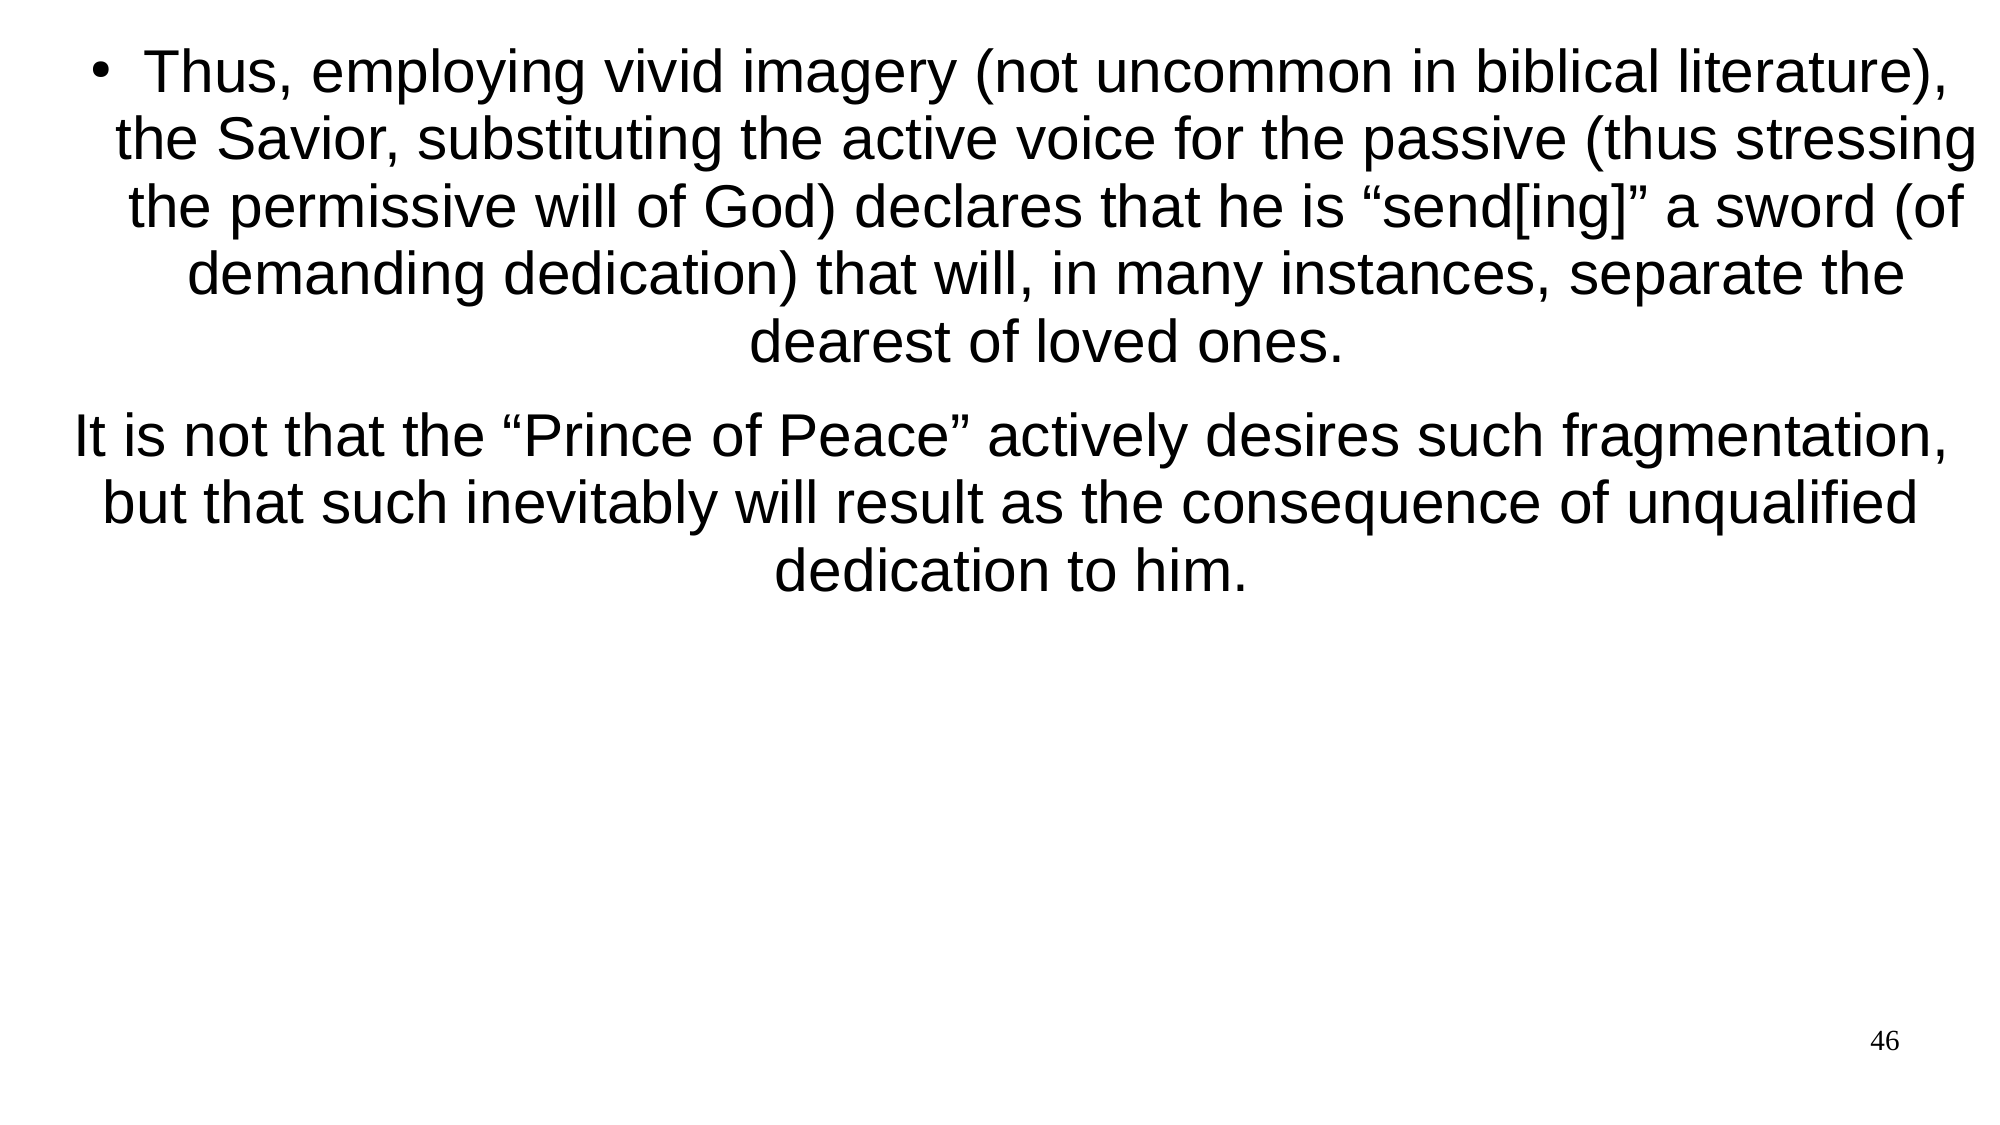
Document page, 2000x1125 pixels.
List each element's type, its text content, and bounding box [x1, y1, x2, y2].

list Thus, employing vivid imagery (not uncommon in biblical literature), the Savior, substituting the active voice for the passive (thus stressing the permissive will of God) declares that he is “send[ing]” a sword (of demanding dedication) that will, in many instances, separate the dearest of loved ones. It is not that the “Prince of Peace” actively desires such fragmentation, but that such inevitably will result as the consequence of unqualified dedication to him. [37, 37, 1988, 1088]
